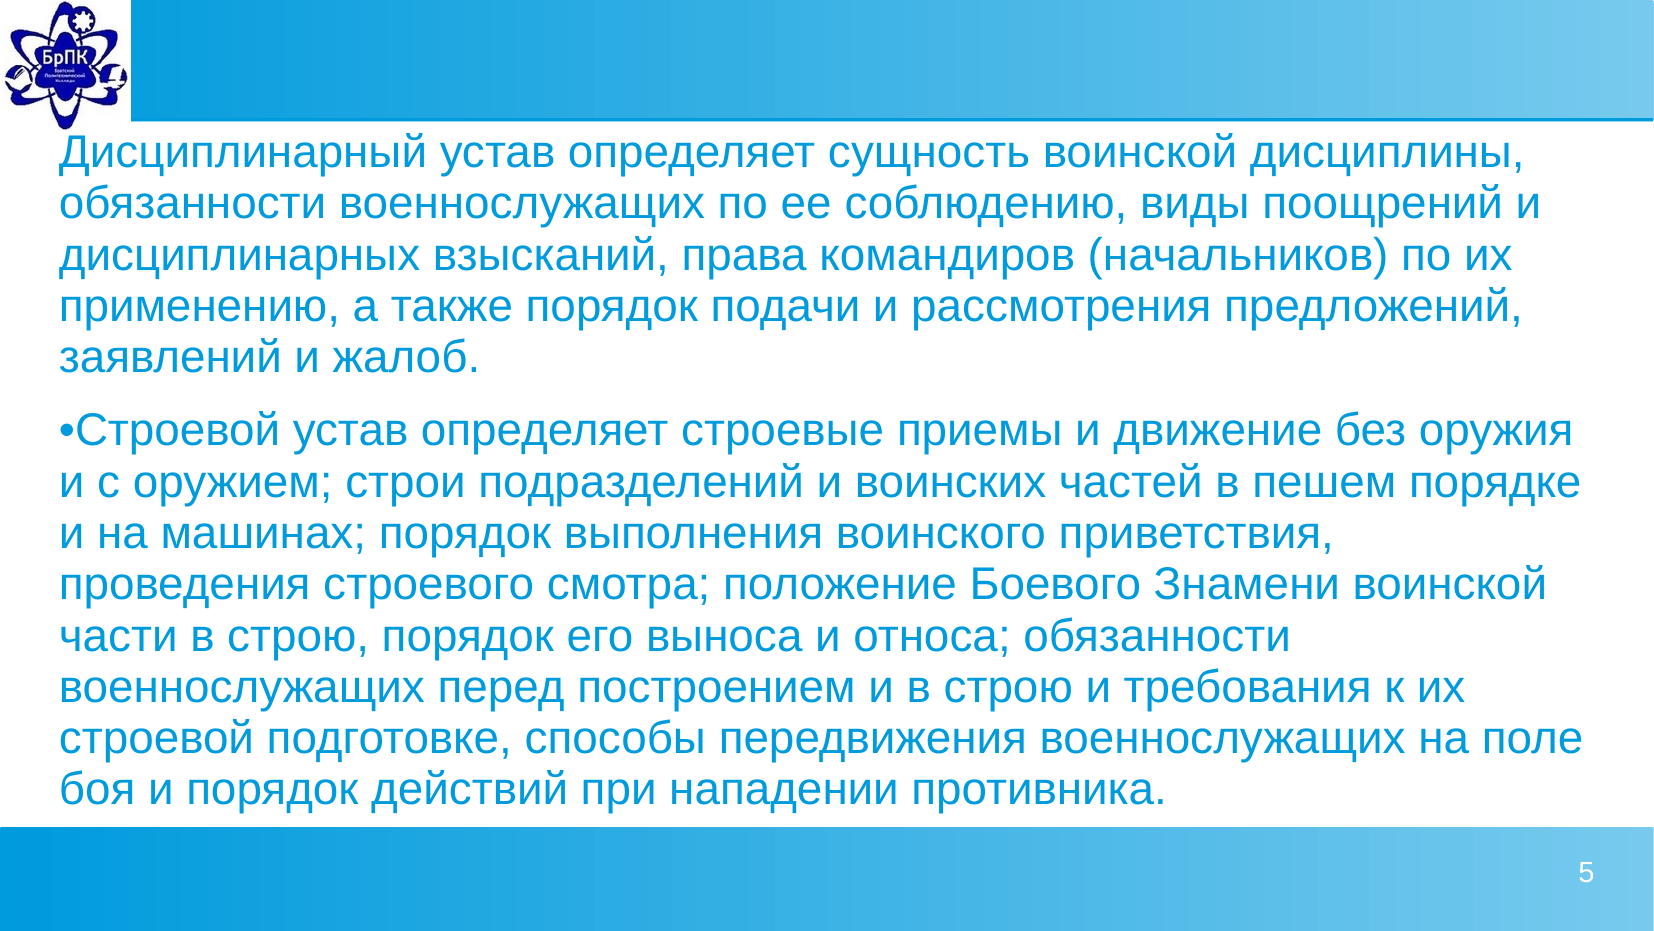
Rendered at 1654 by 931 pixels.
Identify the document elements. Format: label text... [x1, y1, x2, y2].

list Дисциплинарный устав определяет сущность воинской дисциплины, обязанности военнослужащих по ее соблюдению, виды поощрений и дисциплинарных взысканий, права командиров (начальников) по их применению, а также порядок подачи и рассмотрения предложений, заявлений и жалоб. •Строевой устав определяет строевые приемы и движение без оружия и с оружием; строи подразделений и воинских частей в пешем порядке и на машинах; порядок выполнения воинского приветствия, проведения строевого смотра; положение Боевого Знамени воинской части в строю, порядок его выноса и относа; обязанности военнослужащих перед построением и в строю и требования к их строевой подготовке, способы передвижения военнослужащих на поле боя и порядок действий при нападении противника. [59, 126, 1595, 717]
picture [0, 0, 131, 131]
